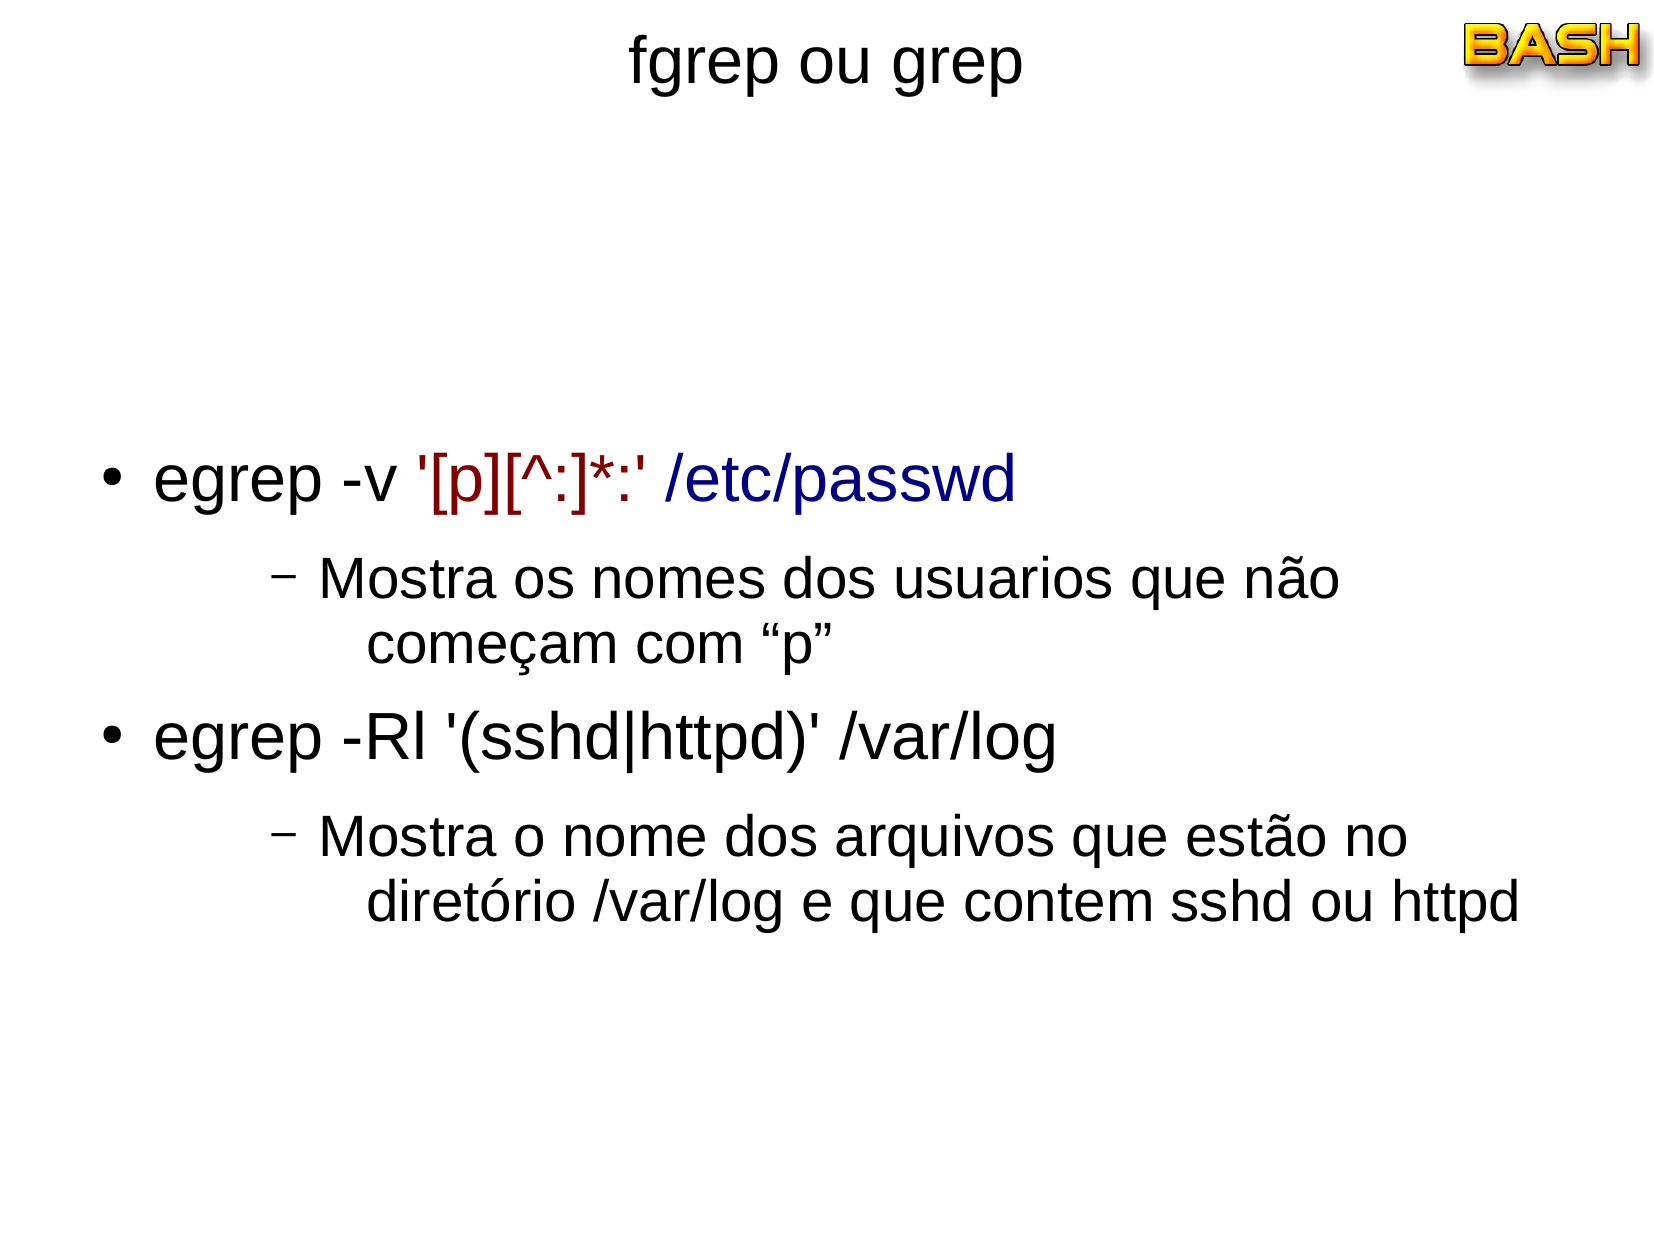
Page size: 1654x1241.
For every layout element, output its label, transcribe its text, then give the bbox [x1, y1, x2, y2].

title fgrep ou grep [82, 22, 1571, 98]
list egrep -v '[p][^:]*:' /etc/passwd Mostra os nomes dos usuarios que não começam com “p” egrep -Rl '(sshd|httpd)' /var/log Mostra o nome dos arquivos que estão no diretório /var/log e que contem sshd ou httpd [82, 441, 1571, 934]
picture [1450, 0, 1654, 96]
